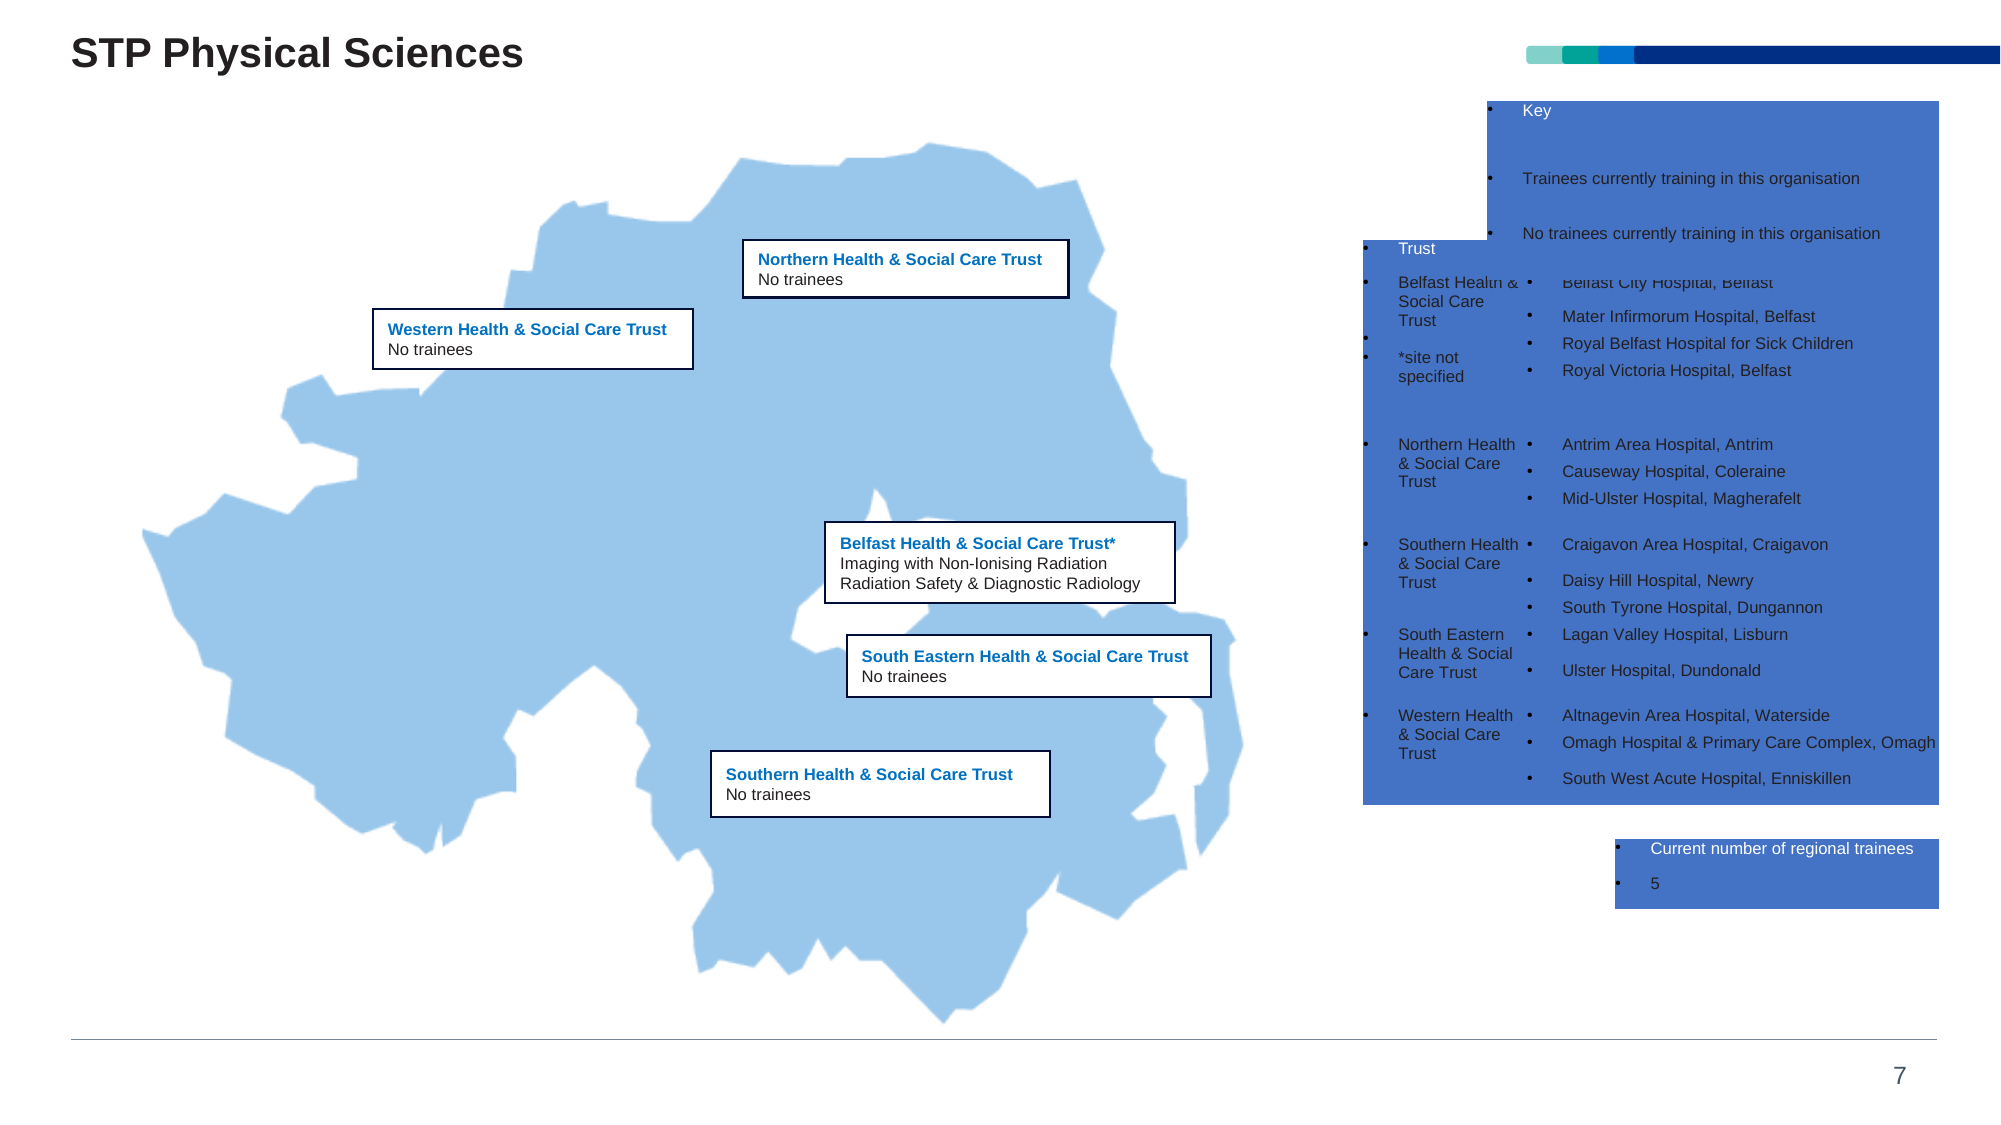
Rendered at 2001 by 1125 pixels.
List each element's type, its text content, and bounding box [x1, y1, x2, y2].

table_cell Western Health & Social Care Trust [1363, 706, 1527, 805]
table_header Current number of regional trainees [1615, 839, 1939, 874]
text_box Southern Health & Social Care Trust No trainees [711, 751, 1050, 817]
table_cell Mid-Ulster Hospital, Magherafelt [1527, 489, 1939, 536]
table_cell Antrim Area Hospital, Antrim [1527, 435, 1939, 462]
text_box Northern Health & Social Care Trust No trainees [743, 240, 1068, 298]
text_box Western Health & Social Care Trust No trainees [373, 309, 693, 369]
table_cell Mater Infirmorum Hospital, Belfast [1527, 307, 1939, 334]
table_cell Ulster Hospital, Dundonald [1527, 661, 1939, 706]
table_cell Trainees currently training in this organisation [1487, 169, 1882, 224]
table_cell Omagh Hospital & Primary Care Complex, Omagh [1527, 733, 1939, 769]
table_cell Belfast City Hospital, Belfast [1527, 280, 1939, 307]
table_cell No trainees currently training in this organisation [1487, 224, 1882, 280]
table_cell Southern Health & Social Care Trust [1363, 536, 1527, 625]
text_box Belfast Health & Social Care Trust* Imaging with Non-Ionising Radiation Radiation Safety & Diagnostic Radiology [825, 522, 1175, 603]
text_box South Eastern Health & Social Care Trust No trainees [847, 635, 1211, 697]
table_cell Daisy Hill Hospital, Newry [1527, 571, 1939, 598]
table_cell South Eastern Health & Social Care Trust [1363, 625, 1527, 706]
table_cell [1882, 224, 1939, 280]
table_header Key [1487, 101, 1882, 169]
table_cell 5 [1615, 874, 1939, 909]
table_cell South Tyrone Hospital, Dungannon [1527, 598, 1939, 625]
picture [129, 131, 1258, 1041]
table_cell Royal Victoria Hospital, Belfast [1527, 361, 1939, 435]
table_cell Royal Belfast Hospital for Sick Children [1527, 334, 1939, 361]
table_cell [1882, 169, 1939, 224]
table_cell Lagan Valley Hospital, Lisburn [1527, 625, 1939, 661]
table_header Trust [1363, 240, 1487, 273]
title STP Physical Sciences [70, 32, 1513, 79]
table_cell Causeway Hospital, Coleraine [1527, 462, 1939, 489]
table_cell Belfast Health & Social Care Trust *site not specified [1363, 273, 1527, 435]
table_cell Northern Health & Social Care Trust [1363, 435, 1527, 536]
table_cell South West Acute Hospital, Enniskillen [1527, 769, 1939, 805]
table_cell Altnagevin Area Hospital, Waterside [1527, 706, 1939, 733]
table_header [1882, 101, 1939, 169]
table_cell Craigavon Area Hospital, Craigavon [1527, 536, 1939, 571]
